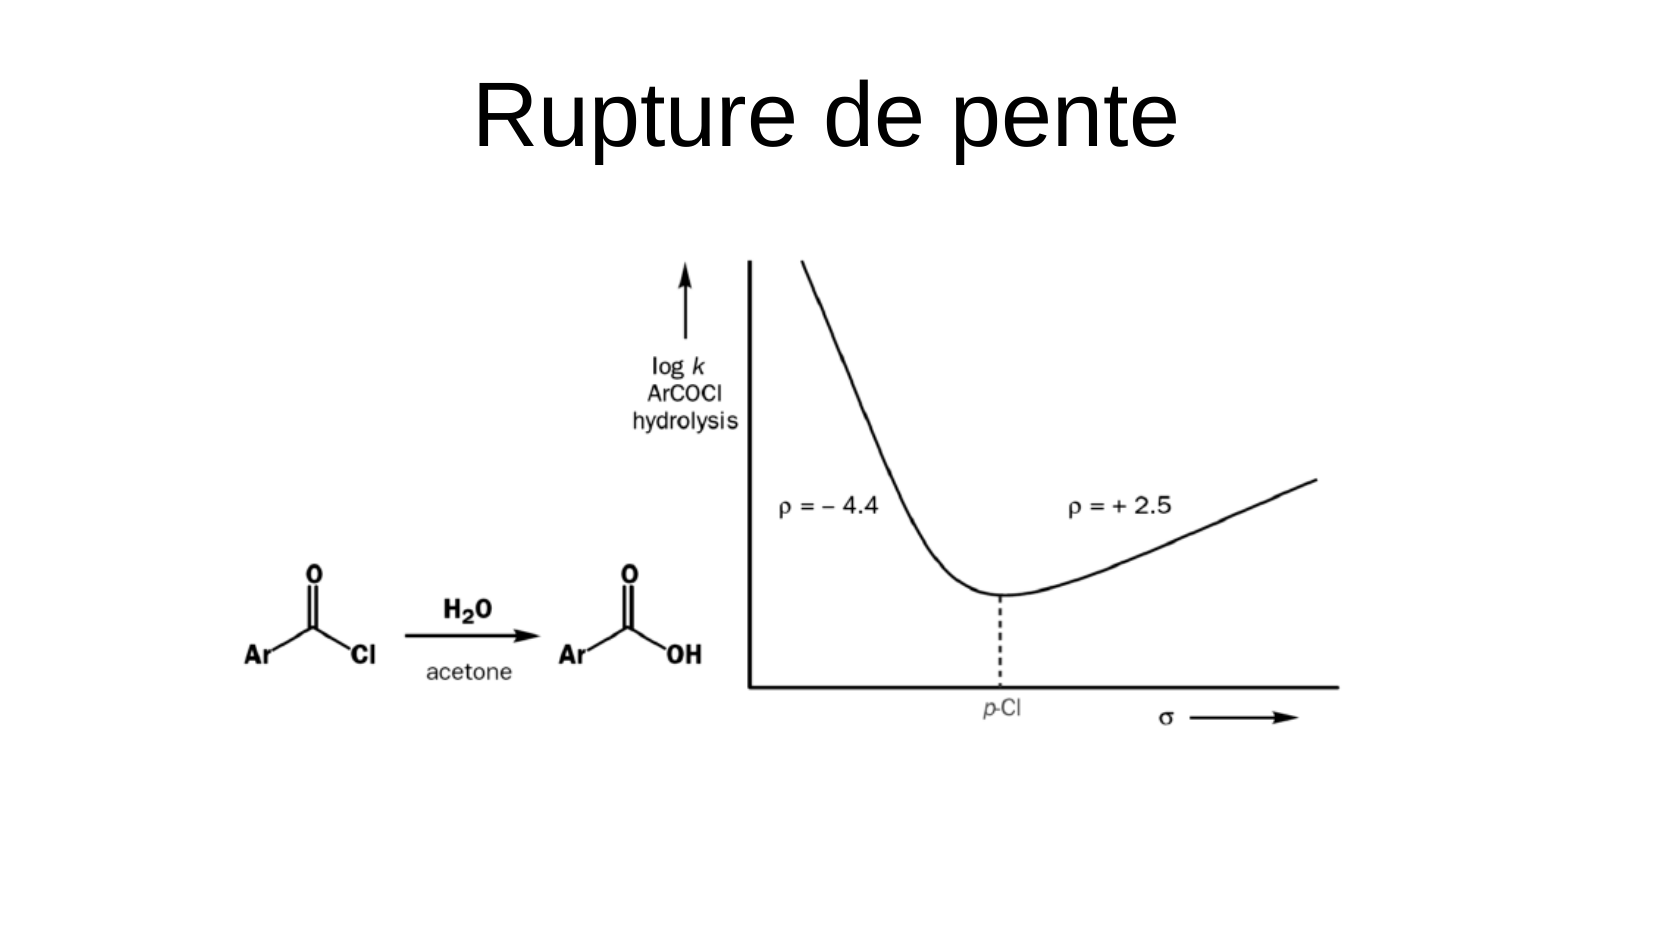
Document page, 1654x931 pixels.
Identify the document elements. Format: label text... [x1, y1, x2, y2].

title Rupture de pente [82, 37, 1571, 193]
picture [207, 227, 1441, 792]
